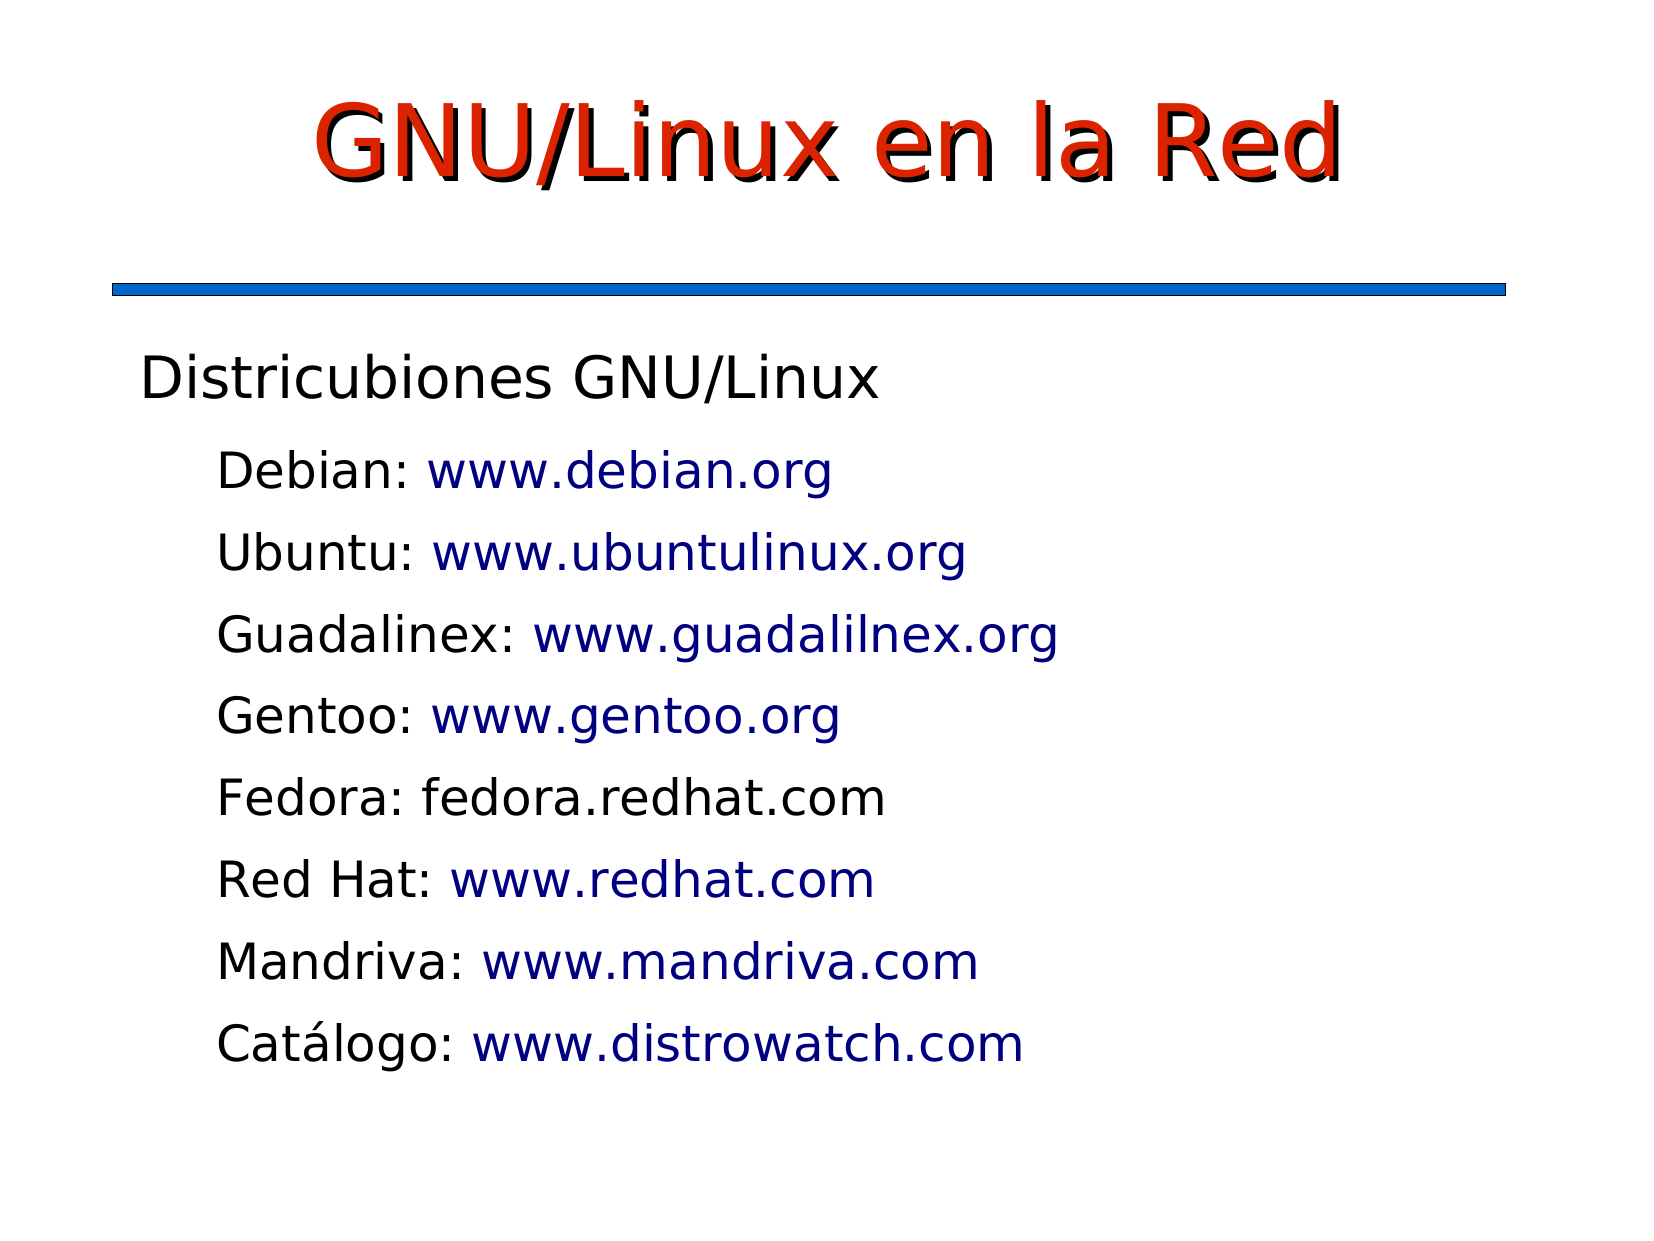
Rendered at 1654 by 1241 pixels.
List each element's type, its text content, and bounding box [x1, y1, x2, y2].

title GNU/Linux en la Red [121, 37, 1534, 246]
list Districubiones GNU/Linux Debian: www.debian.org Ubuntu: www.ubuntulinux.org Guadalinex: www.guadalilnex.org Gentoo: www.gentoo.org Fedora: fedora.redhat.com Red Hat: www.redhat.com Mandriva: www.mandriva.com Catálogo: www.distrowatch.com [121, 344, 1534, 1127]
